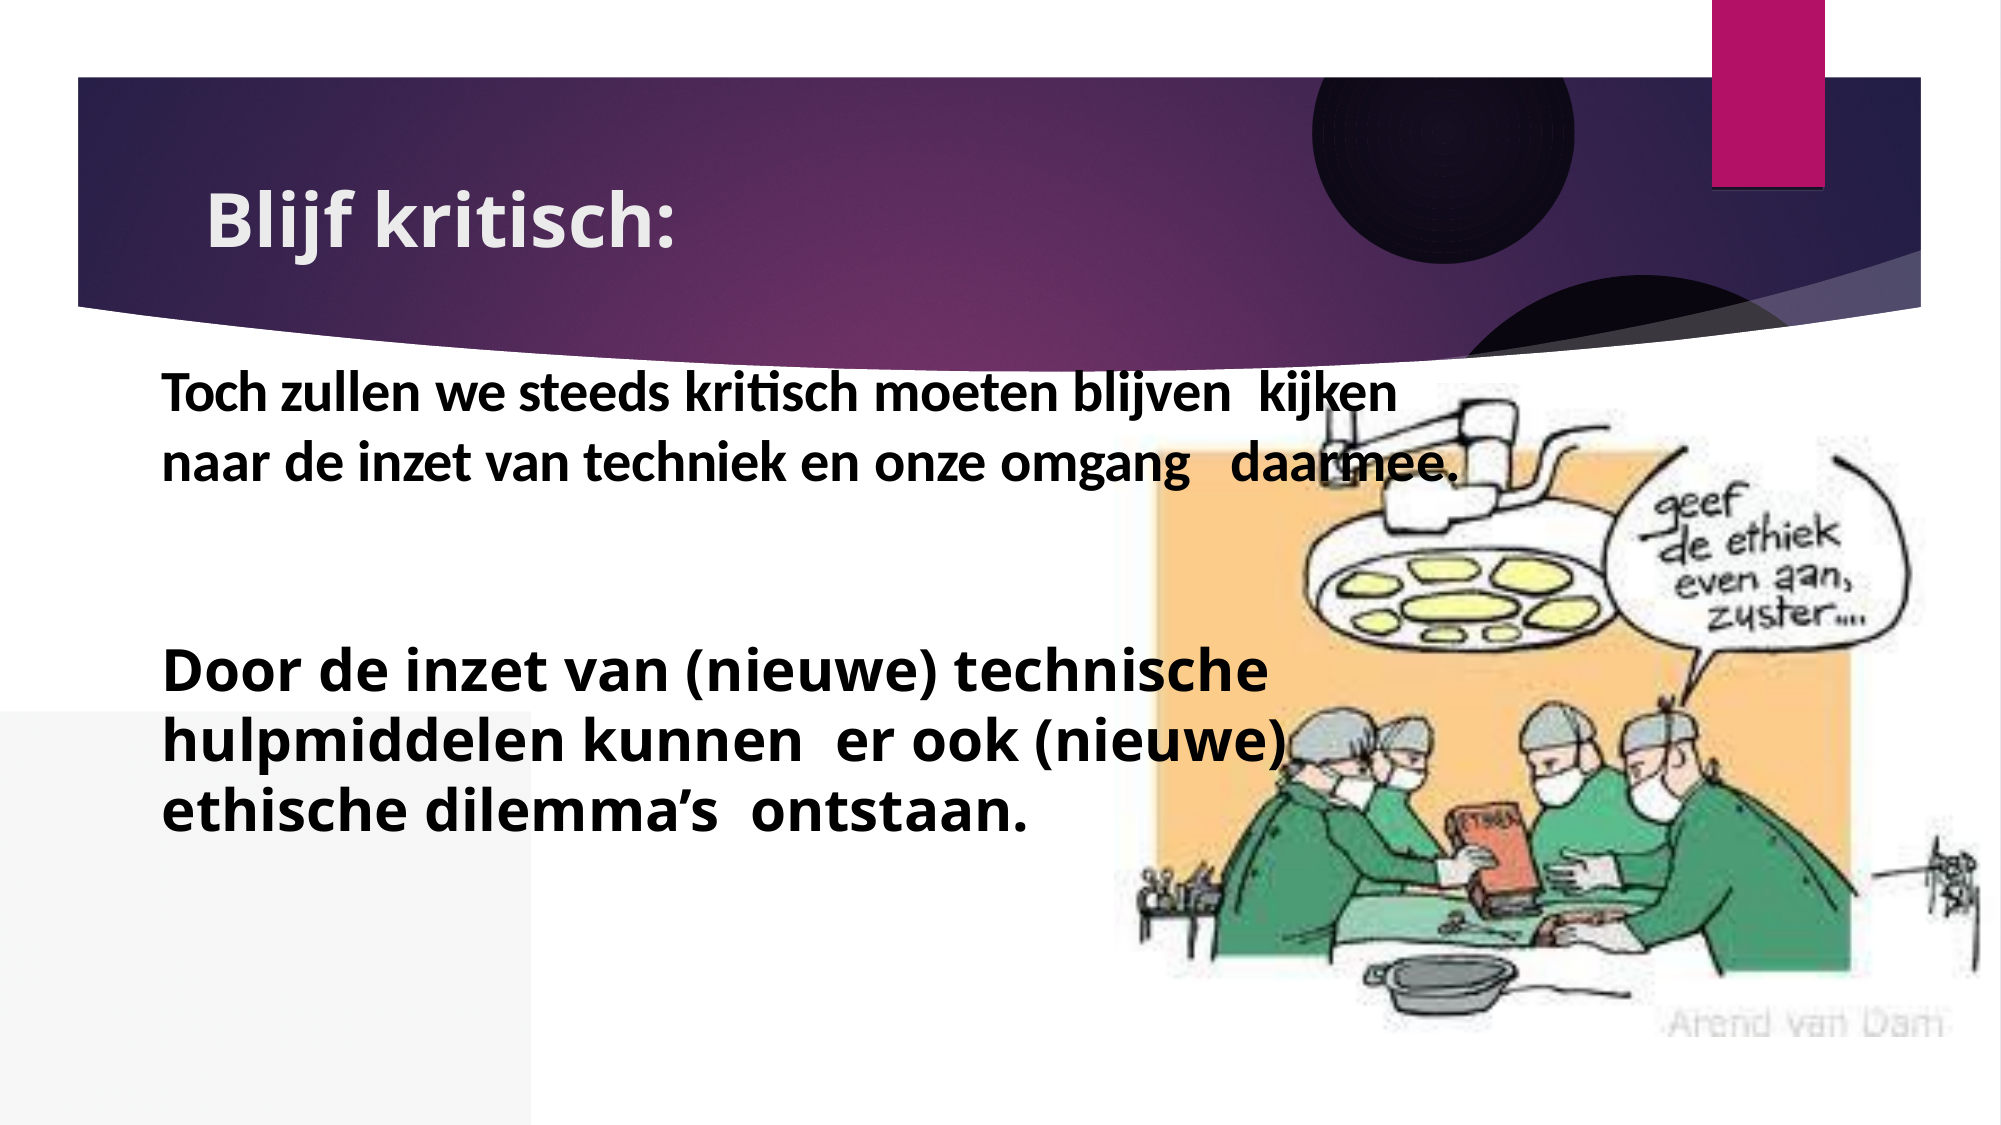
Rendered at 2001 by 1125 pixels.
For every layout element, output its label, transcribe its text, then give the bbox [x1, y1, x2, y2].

text_box Toch zullen we steeds kritisch moeten blijven kijken naar de inzet van techniek en onze omgang daarmee. Door de inzet van (nieuwe) technische hulpmiddelen kunnen er ook (nieuwe) ethische dilemma’s ontstaan. [135, 349, 1500, 966]
picture [0, 711, 531, 1125]
title Blijf kritisch: [189, 159, 1627, 276]
picture [1114, 383, 2000, 1037]
